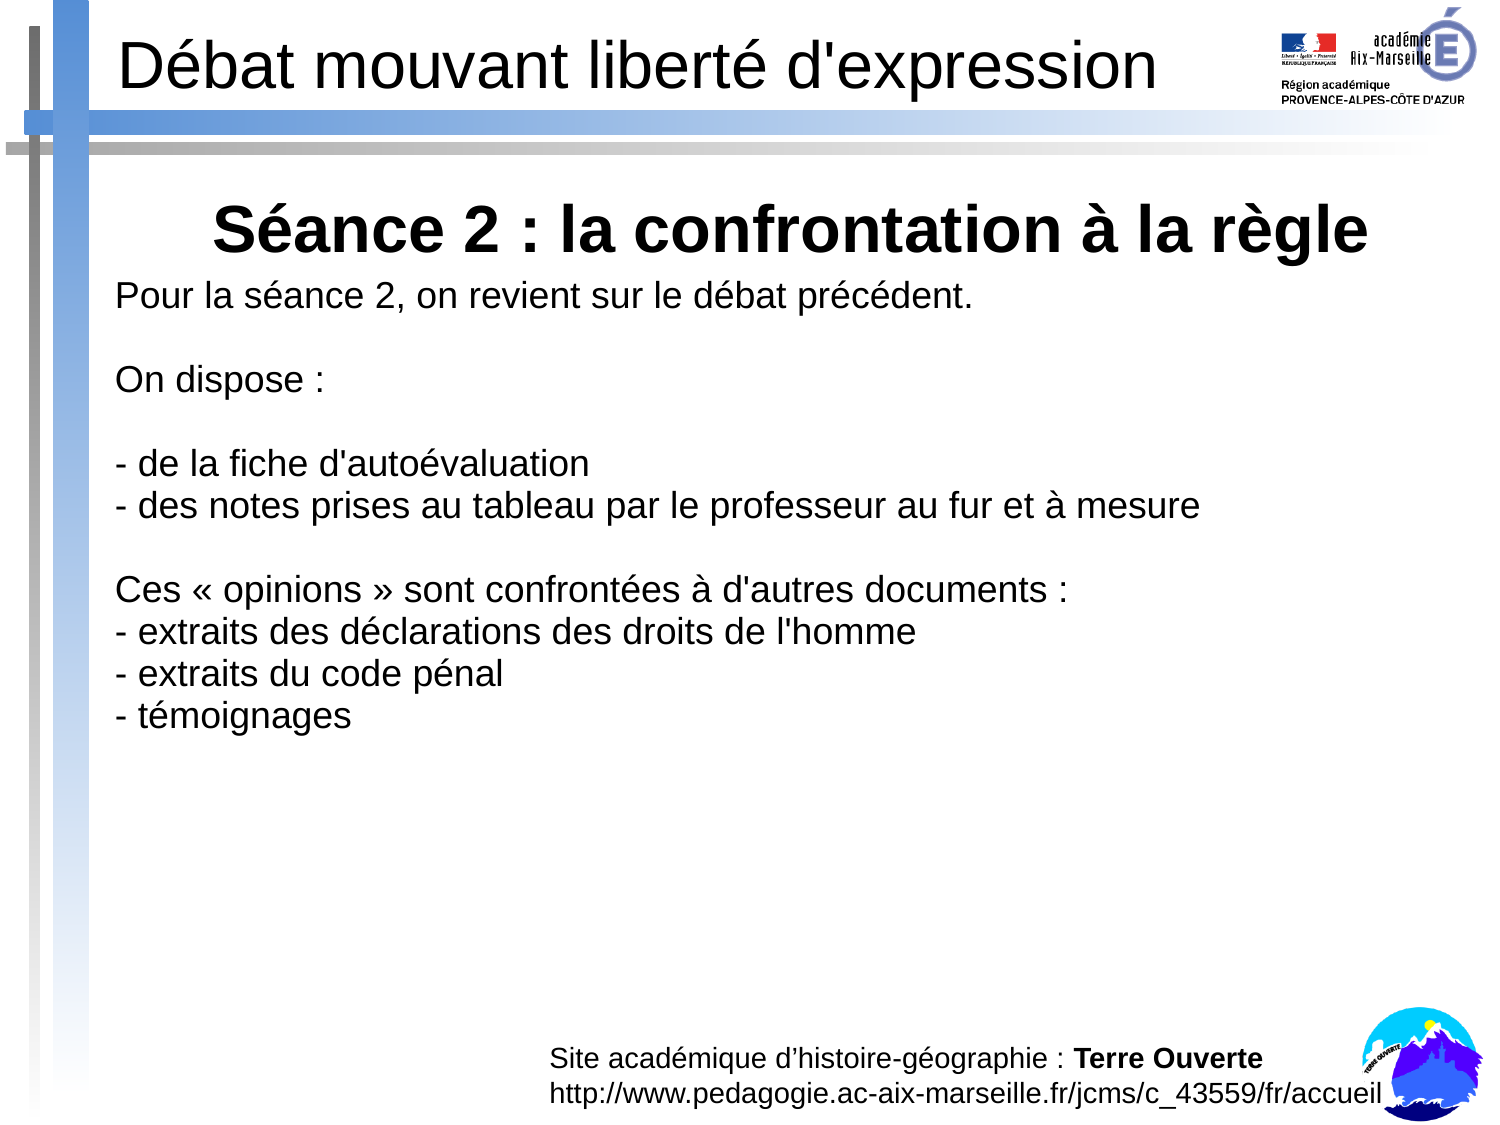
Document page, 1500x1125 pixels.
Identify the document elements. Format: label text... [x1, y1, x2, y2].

text_box Site académique d’histoire-géographie : Terre Ouverte http://www.pedagogie.ac-aix-marseille.fr/jcms/c_43559/fr/accueil [534, 1031, 1399, 1117]
text_box [5, 0, 1454, 1121]
text_box Pour la séance 2, on revient sur le débat précédent. On dispose : - de la fiche d'autoévaluation - des notes prises au tableau par le professeur au fur et à mesure Ces « opinions » sont confrontées à d'autres documents : - extraits des déclarations des droits de l'homme - extraits du code pénal - témoignages [100, 267, 1465, 847]
picture [1269, 0, 1484, 114]
picture [1360, 1006, 1484, 1122]
text_box Séance 2 : la confrontation à la règle [100, 178, 1484, 274]
text_box Débat mouvant liberté d'expression [102, 14, 1175, 110]
